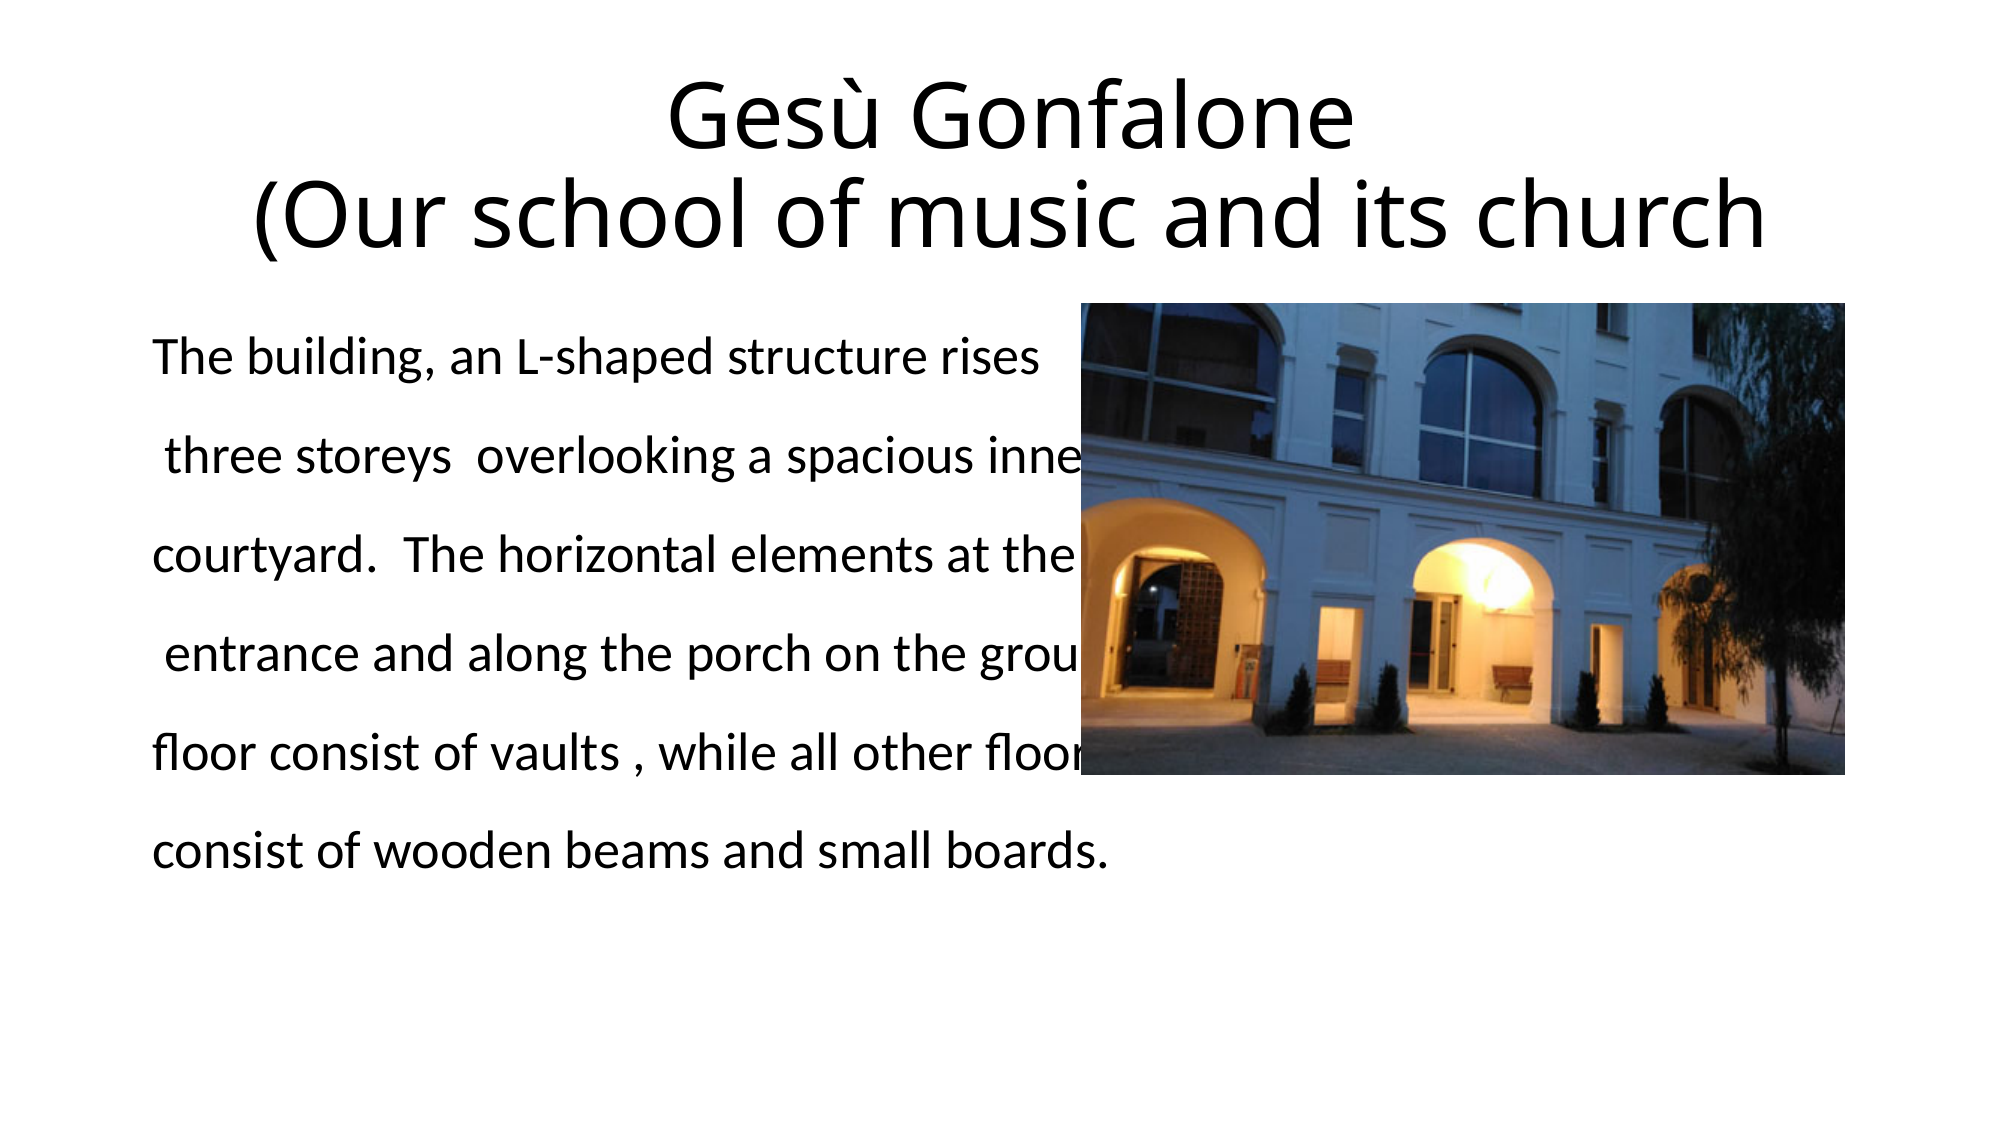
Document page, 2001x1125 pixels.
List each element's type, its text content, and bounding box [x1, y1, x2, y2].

picture [1081, 303, 1845, 775]
title Gesù Gonfalone (Our school of music and its church [137, 59, 1863, 278]
list The building, an L-shaped structure rises three storeys overlooking a spacious inner courtyard. The horizontal elements at the entrance and along the porch on the ground floor consist of vaults , while all other floors consist of wooden beams and small boards. [137, 299, 1863, 1014]
